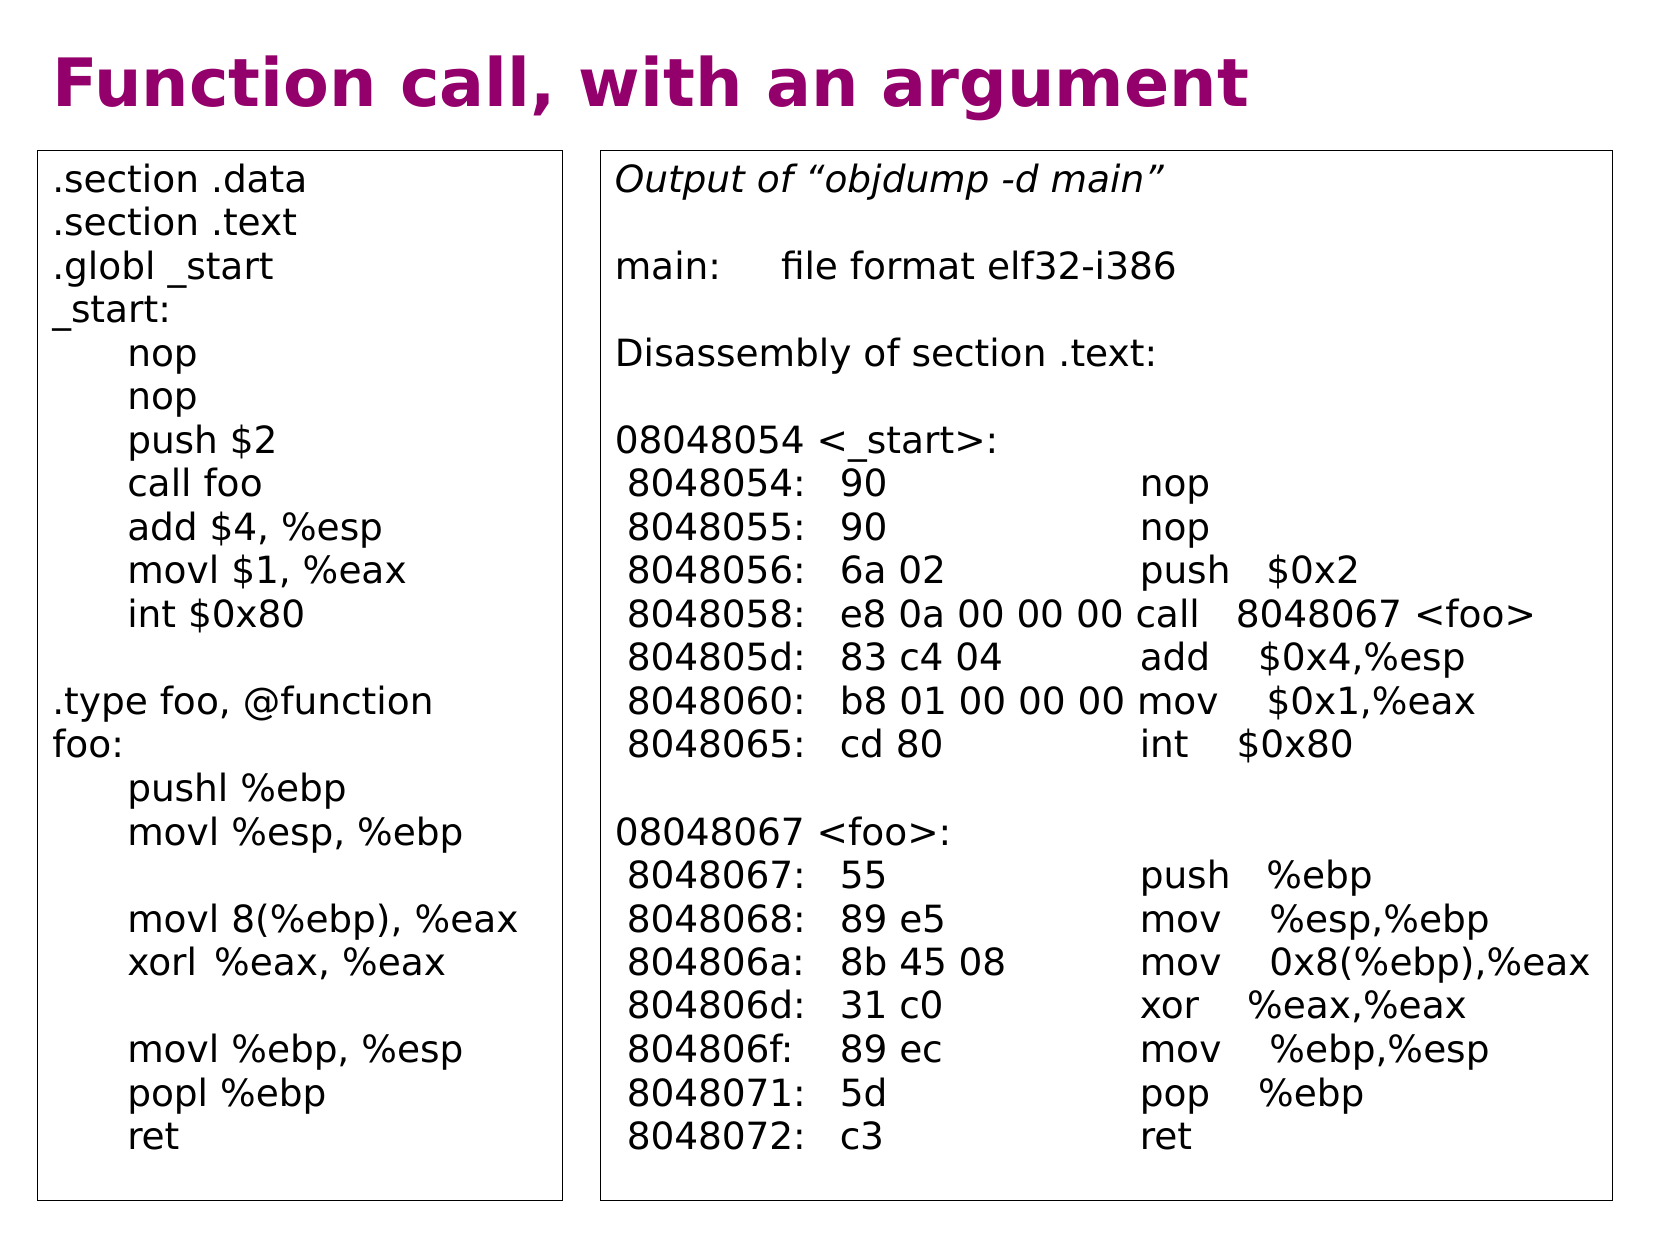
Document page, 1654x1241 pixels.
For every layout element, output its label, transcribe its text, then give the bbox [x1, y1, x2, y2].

text_box Output of “objdump -d main” main: file format elf32-i386 Disassembly of section .text: 08048054 <_start>: 8048054: 90 nop 8048055: 90 nop 8048056: 6a 02 push $0x2 8048058: e8 0a 00 00 00 call 8048067 <foo> 804805d: 83 c4 04 add $0x4,%esp 8048060: b8 01 00 00 00 mov $0x1,%eax 8048065: cd 80 int $0x80 08048067 <foo>: 8048067: 55 push %ebp 8048068: 89 e5 mov %esp,%ebp 804806a: 8b 45 08 mov 0x8(%ebp),%eax 804806d: 31 c0 xor %eax,%eax 804806f: 89 ec mov %ebp,%esp 8048071: 5d pop %ebp 8048072: c3 ret [600, 150, 1613, 1201]
text_box .section .data .section .text .globl _start _start: nop nop push $2 call foo add $4, %esp movl $1, %eax int $0x80 .type foo, @function foo: pushl %ebp movl %esp, %ebp movl 8(%ebp), %eax xorl %eax, %eax movl %ebp, %esp popl %ebp ret [37, 150, 563, 1201]
text_box Function call, with an argument [37, 37, 1613, 131]
